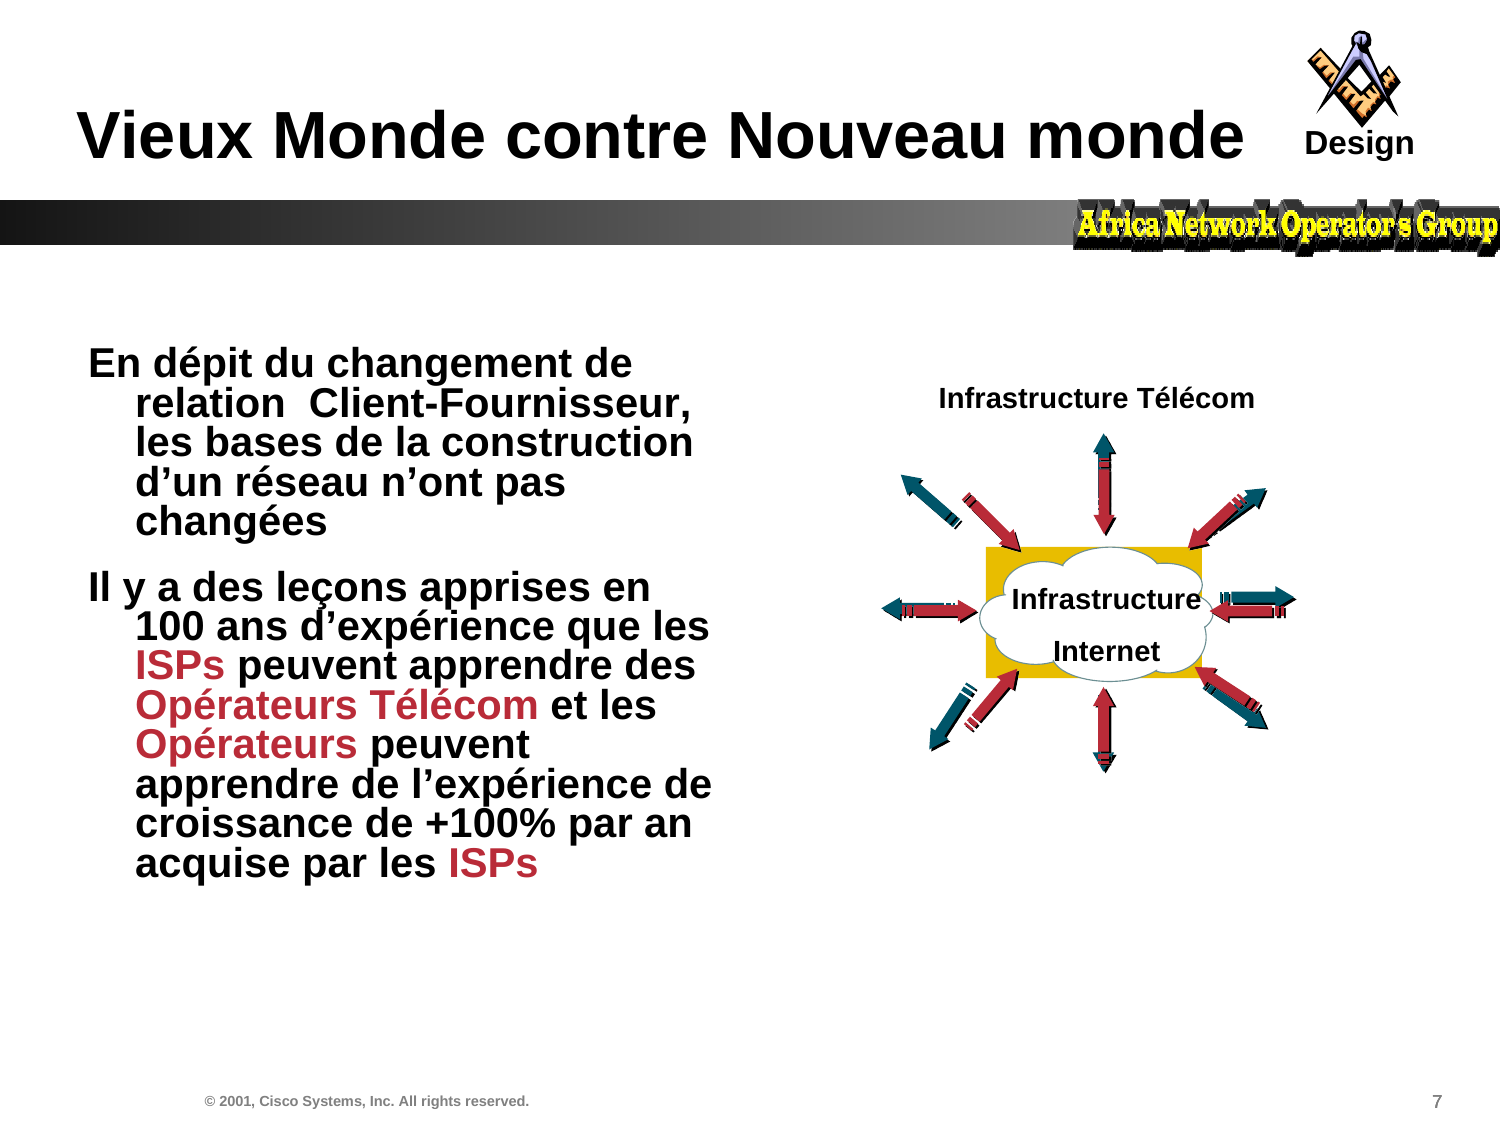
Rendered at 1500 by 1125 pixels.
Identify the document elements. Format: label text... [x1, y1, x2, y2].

text_box [1092, 433, 1115, 535]
text_box [881, 597, 977, 622]
text_box [1231, 586, 1295, 616]
text_box [1187, 488, 1266, 549]
text_box [970, 500, 1020, 551]
text_box [900, 474, 961, 528]
text_box Infrastructure Télécom [901, 373, 1293, 424]
text_box [1092, 709, 1115, 772]
text_box [1223, 592, 1273, 622]
text_box Infrastructure Internet [990, 575, 1223, 709]
picture [978, 546, 1215, 683]
text_box Design [1292, 118, 1428, 168]
text_box [929, 682, 976, 750]
title Vieux Monde contre Nouveau monde [62, 41, 1314, 180]
text_box [1223, 678, 1266, 728]
text_box [961, 492, 976, 507]
picture [1070, 180, 1500, 275]
picture [1307, 29, 1402, 118]
text_box [963, 692, 991, 731]
list En dépit du changement de relation Client-Fournisseur, les bases de la construction d’un réseau n’ont pas changées Il y a des leçons apprises en 100 ans d’expérience que les ISPs peuvent apprendre des Opérateurs Télécom et les Opérateurs peuvent apprendre de l’expérience de croissance de +100% par an acquise par les ISPs [74, 319, 737, 912]
